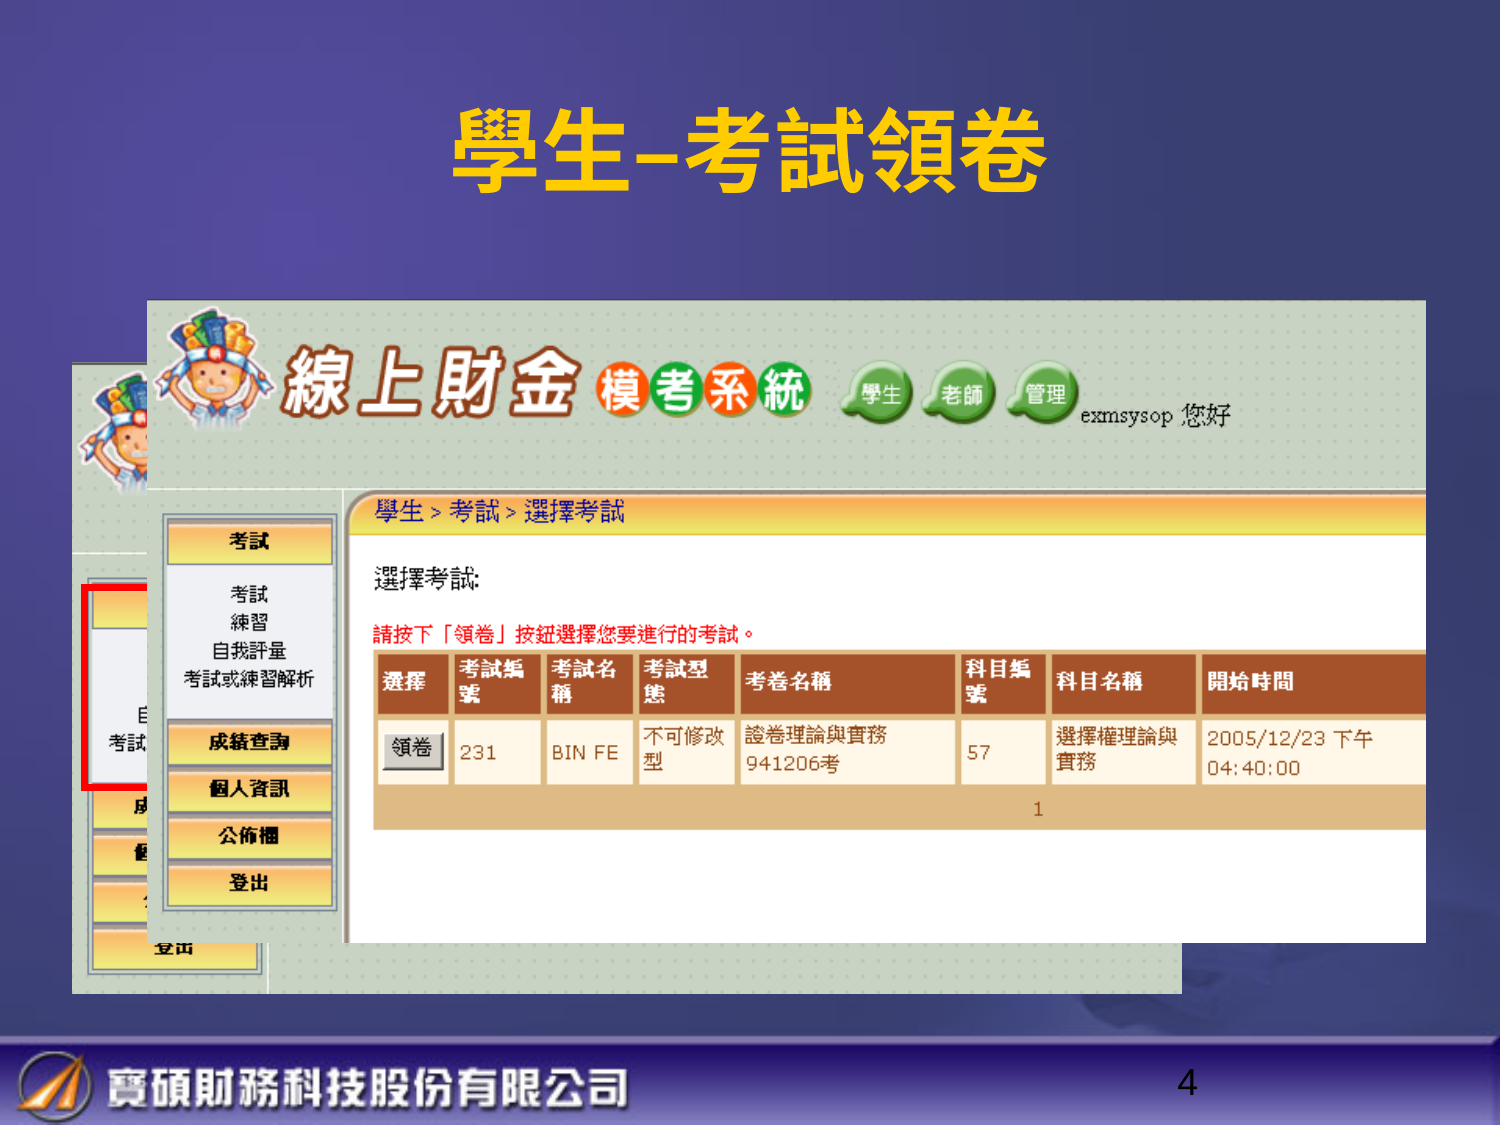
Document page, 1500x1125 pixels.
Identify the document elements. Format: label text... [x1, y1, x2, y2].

title 學生–考試領卷 [112, 54, 1388, 243]
picture [0, 0, 1500, 1125]
